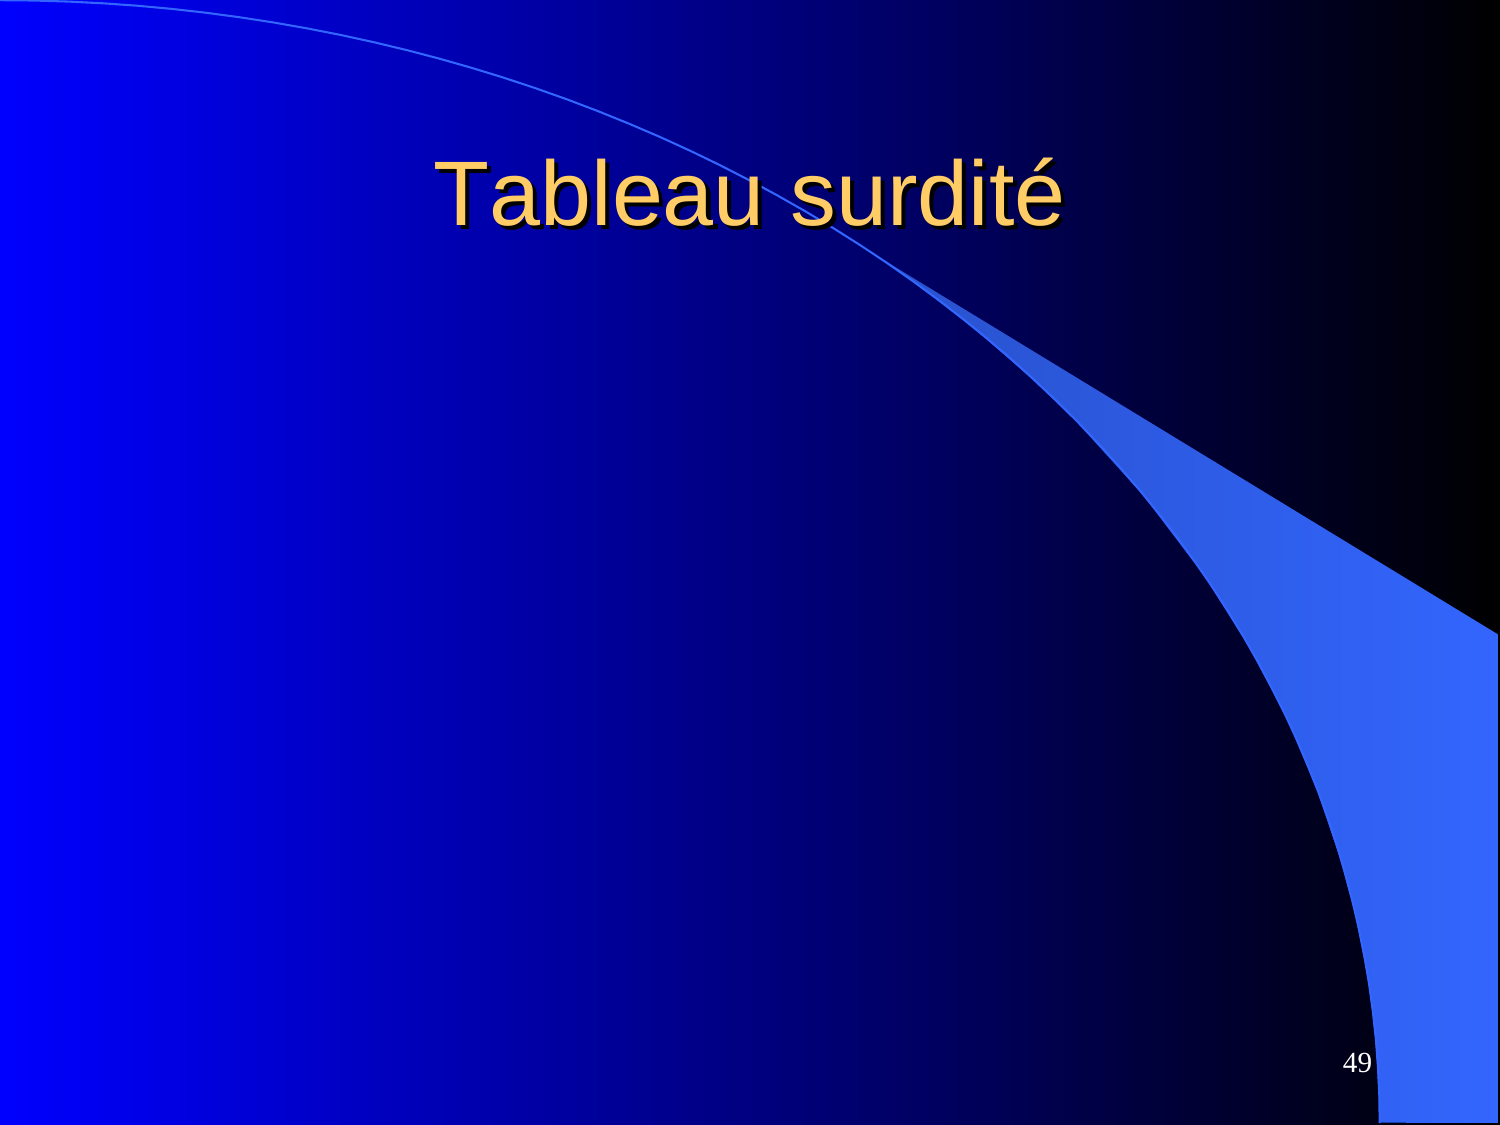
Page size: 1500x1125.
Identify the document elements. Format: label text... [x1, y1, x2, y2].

title Tableau surdité [112, 99, 1388, 288]
